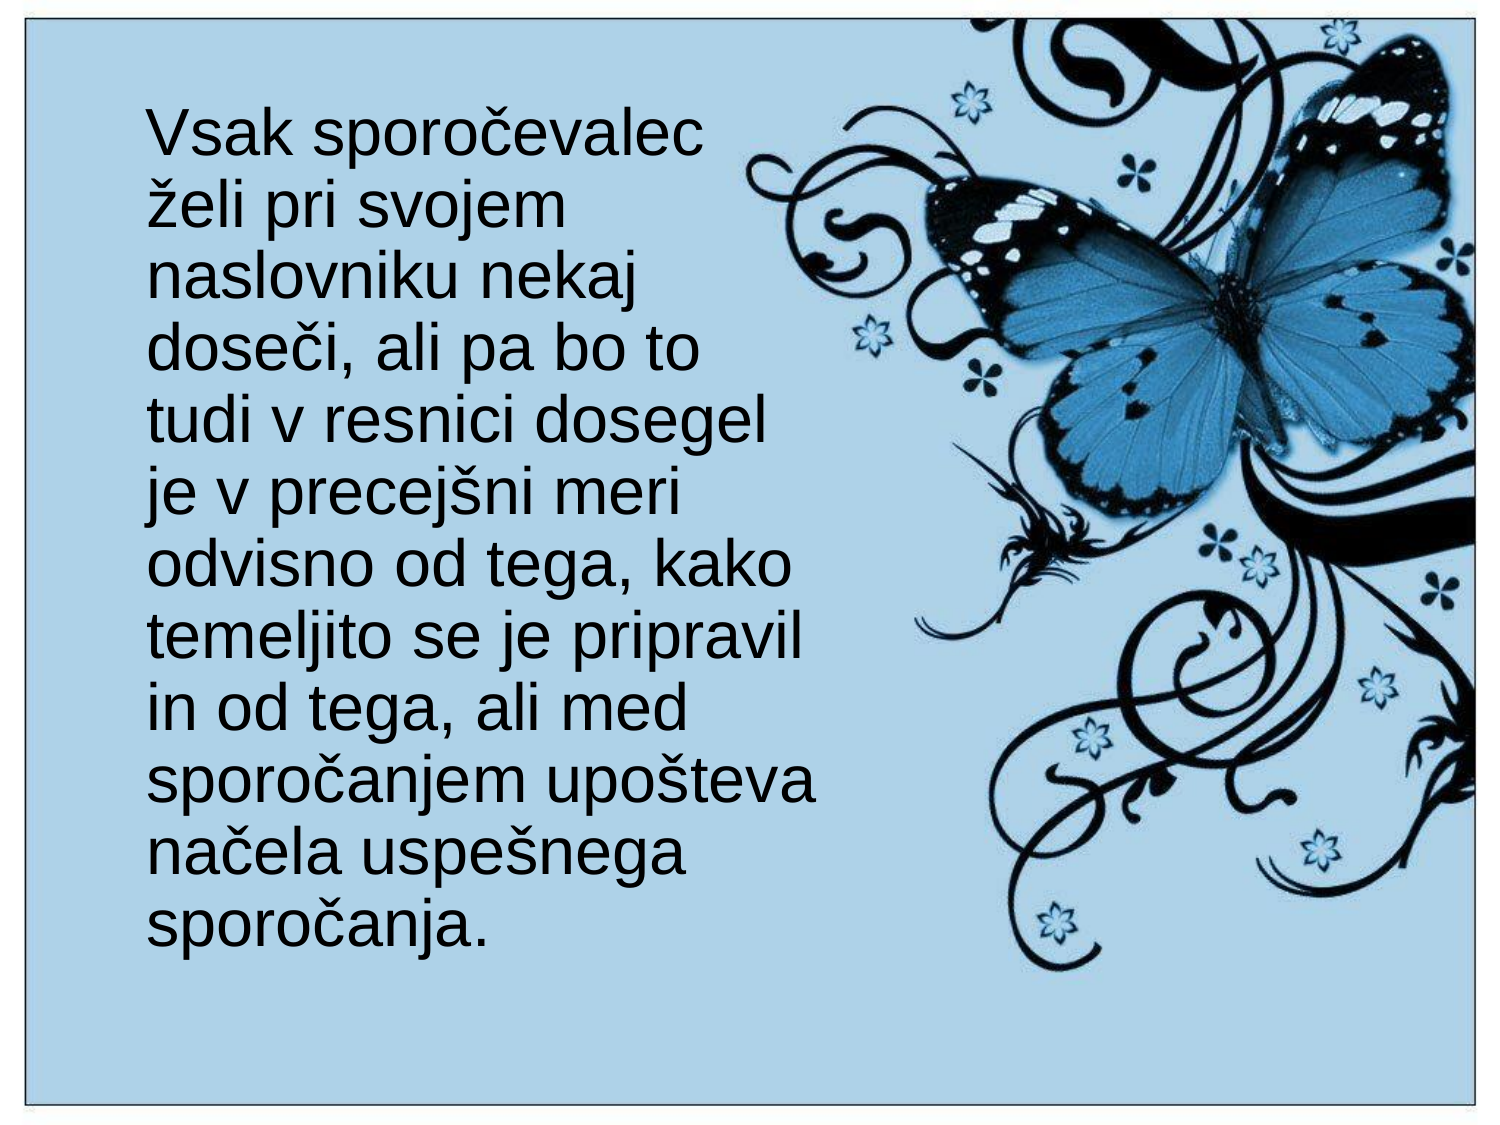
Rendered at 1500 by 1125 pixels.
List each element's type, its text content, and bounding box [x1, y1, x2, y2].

list Vsak sporočevalec želi pri svojem naslovniku nekaj doseči, ali pa bo to tudi v resnici dosegel je v precejšni meri odvisno od tega, kako temeljito se je pripravil in od tega, ali med sporočanjem upošteva načela uspešnega sporočanja. [75, 90, 833, 1005]
picture [0, 0, 1500, 1125]
